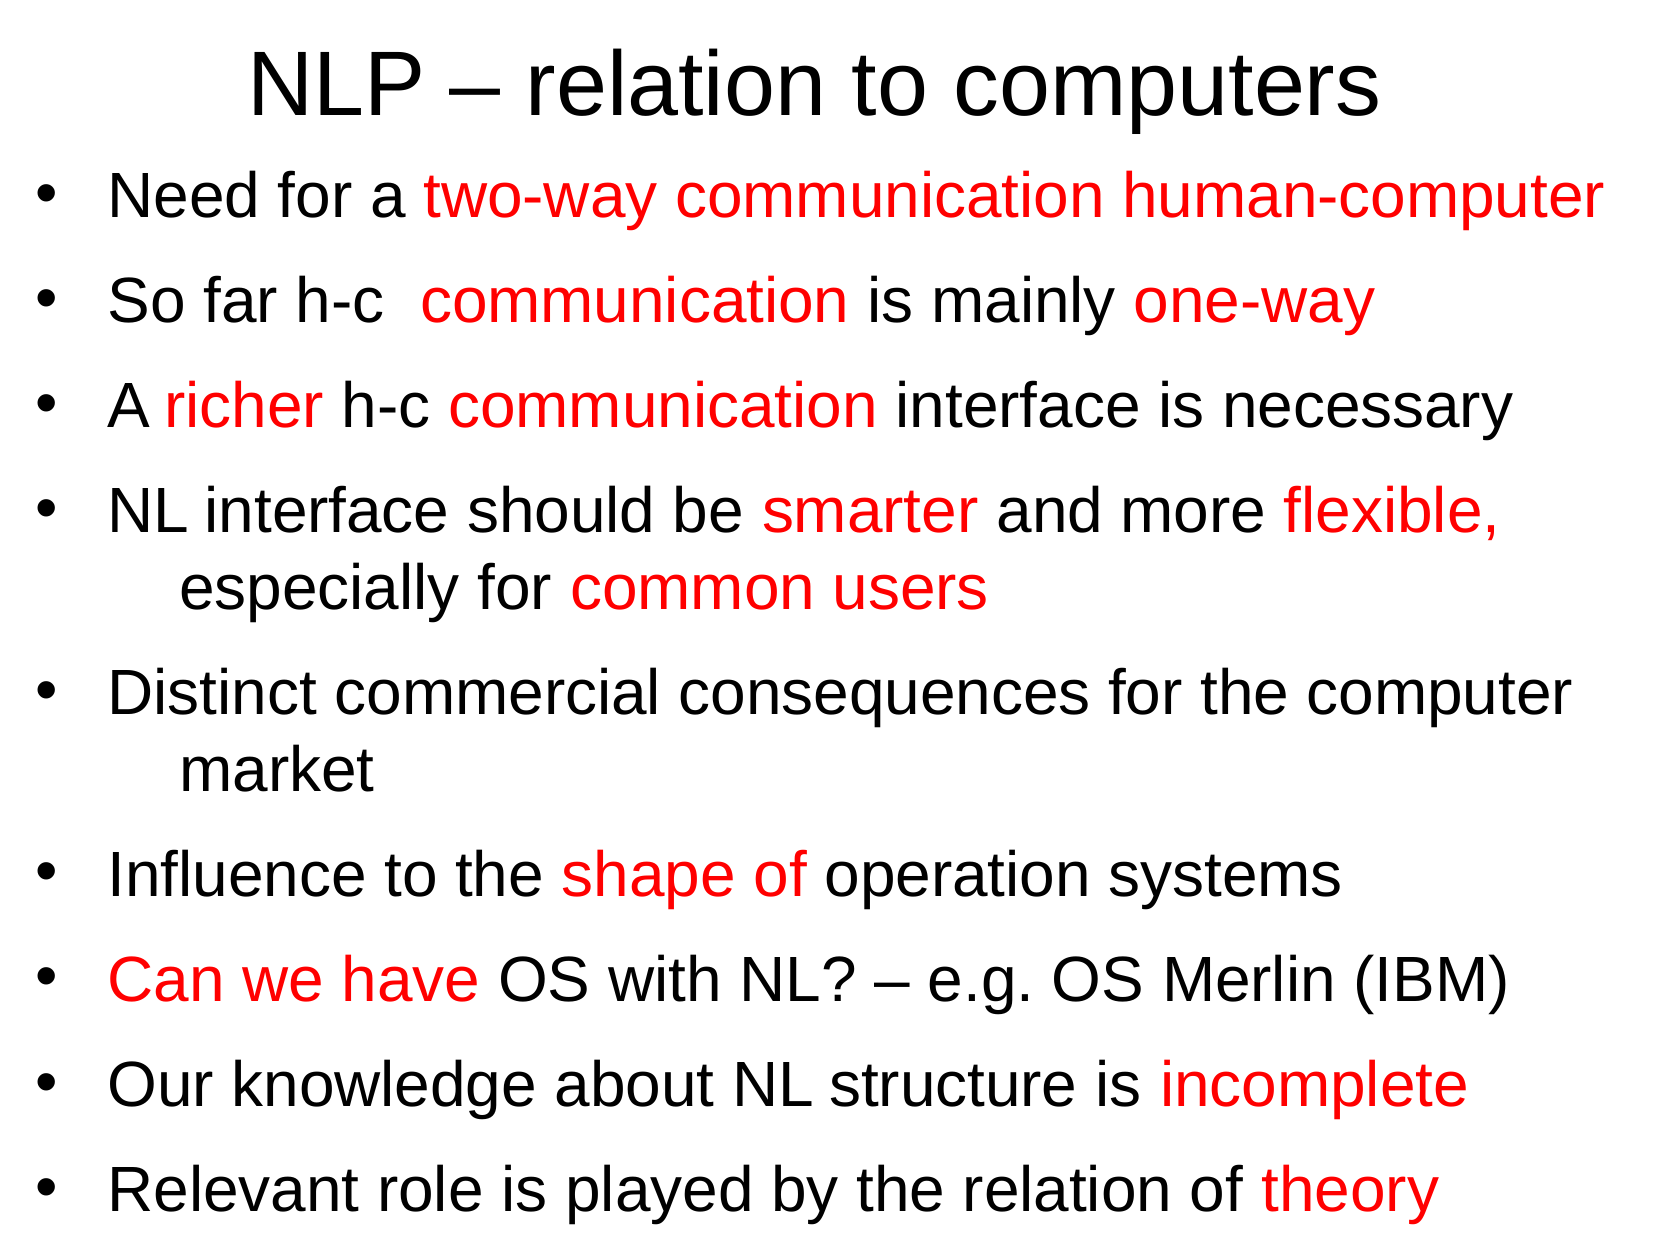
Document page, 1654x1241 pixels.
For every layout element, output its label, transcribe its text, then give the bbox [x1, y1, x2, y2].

title NLP – relation to computers [59, 23, 1571, 107]
list Need for a two-way communication human-computer So far h-c communication is mainly one-way A richer h-c communication interface is necessary NL interface should be smarter and more flexible, especially for common users Distinct commercial consequences for the computer market Influence to the shape of operation systems Can we have OS with NL? – e.g. OS Merlin (IBM) Our knowledge about NL structure is incomplete Relevant role is played by the relation of theory (research) and applications [35, 153, 1625, 1241]
